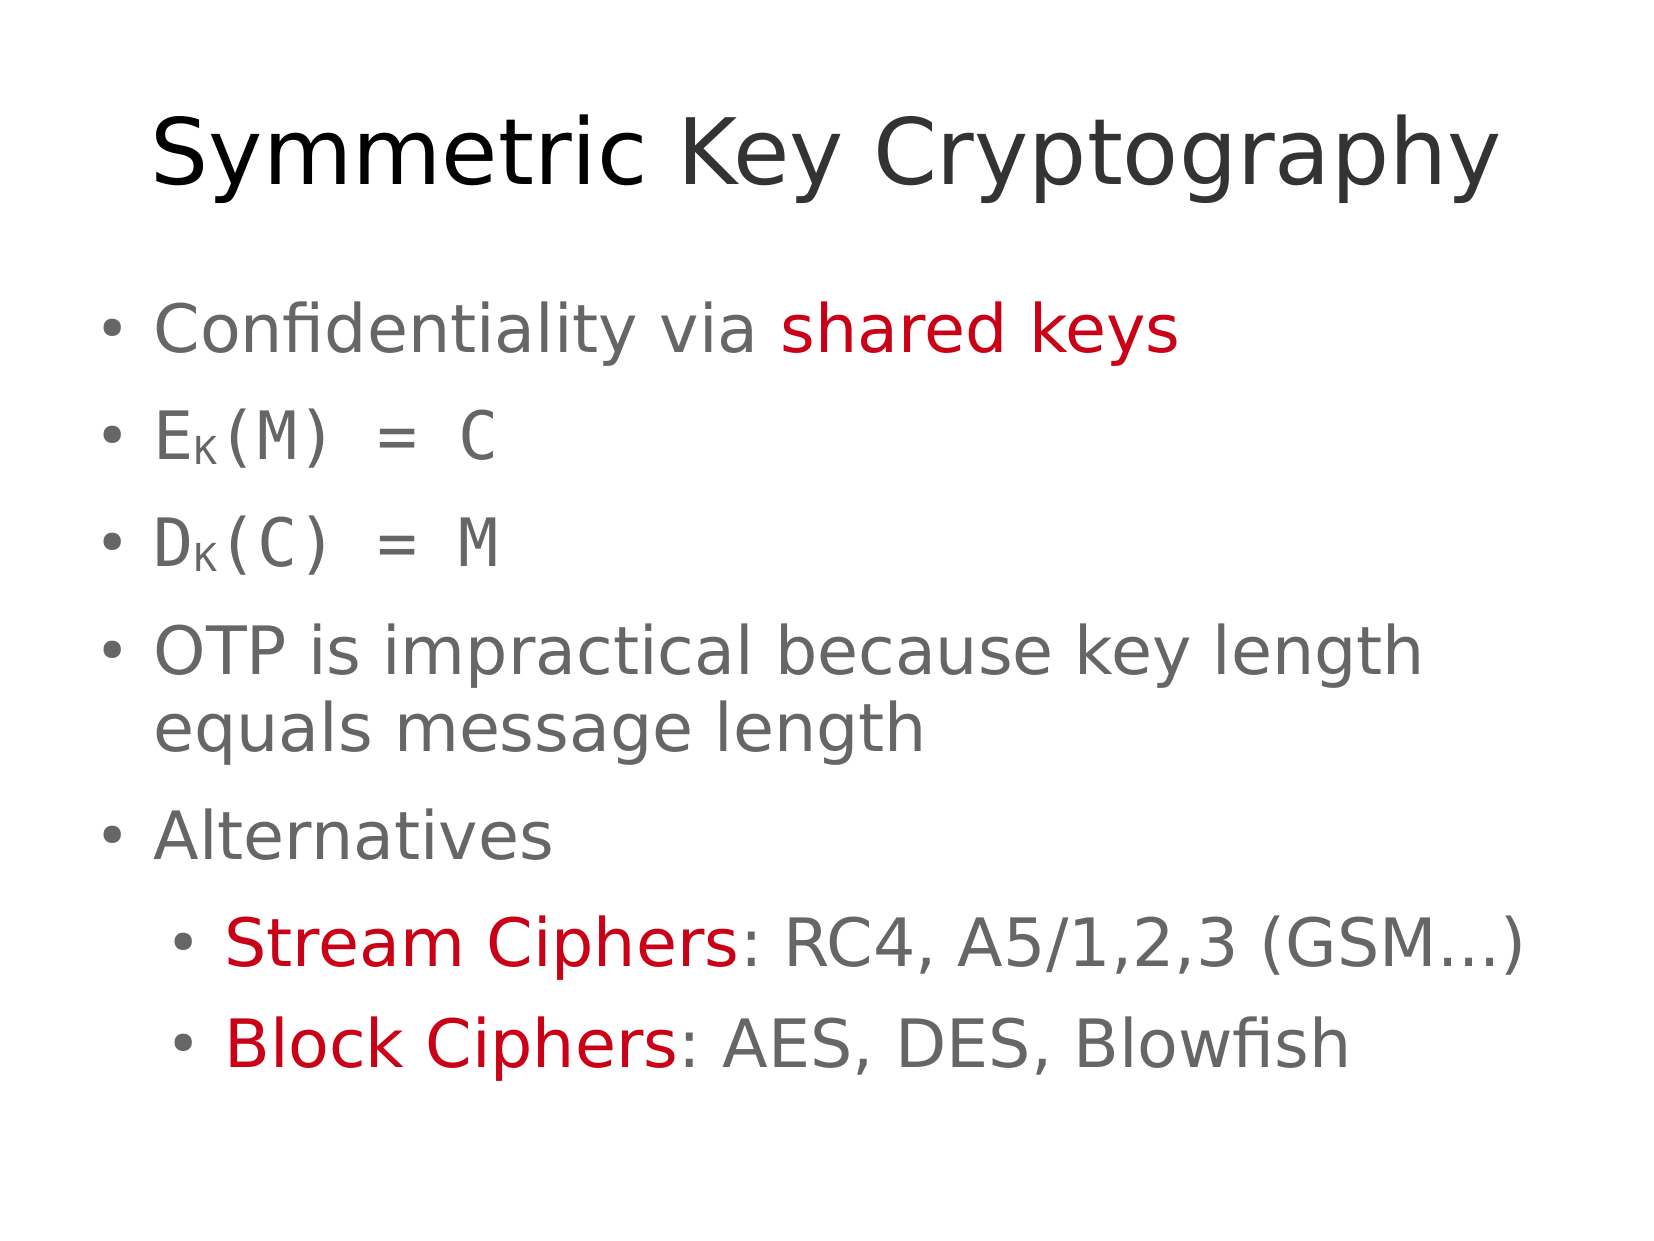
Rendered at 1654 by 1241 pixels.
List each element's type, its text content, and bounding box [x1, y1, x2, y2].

title Symmetric Key Cryptography [82, 56, 1571, 250]
list Confidentiality via shared keys EK(M) = C DK(C) = M OTP is impractical because key length equals message length Alternatives Stream Ciphers: RC4, A5/1,2,3 (GSM...) Block Ciphers: AES, DES, Blowfish [82, 290, 1571, 1109]
